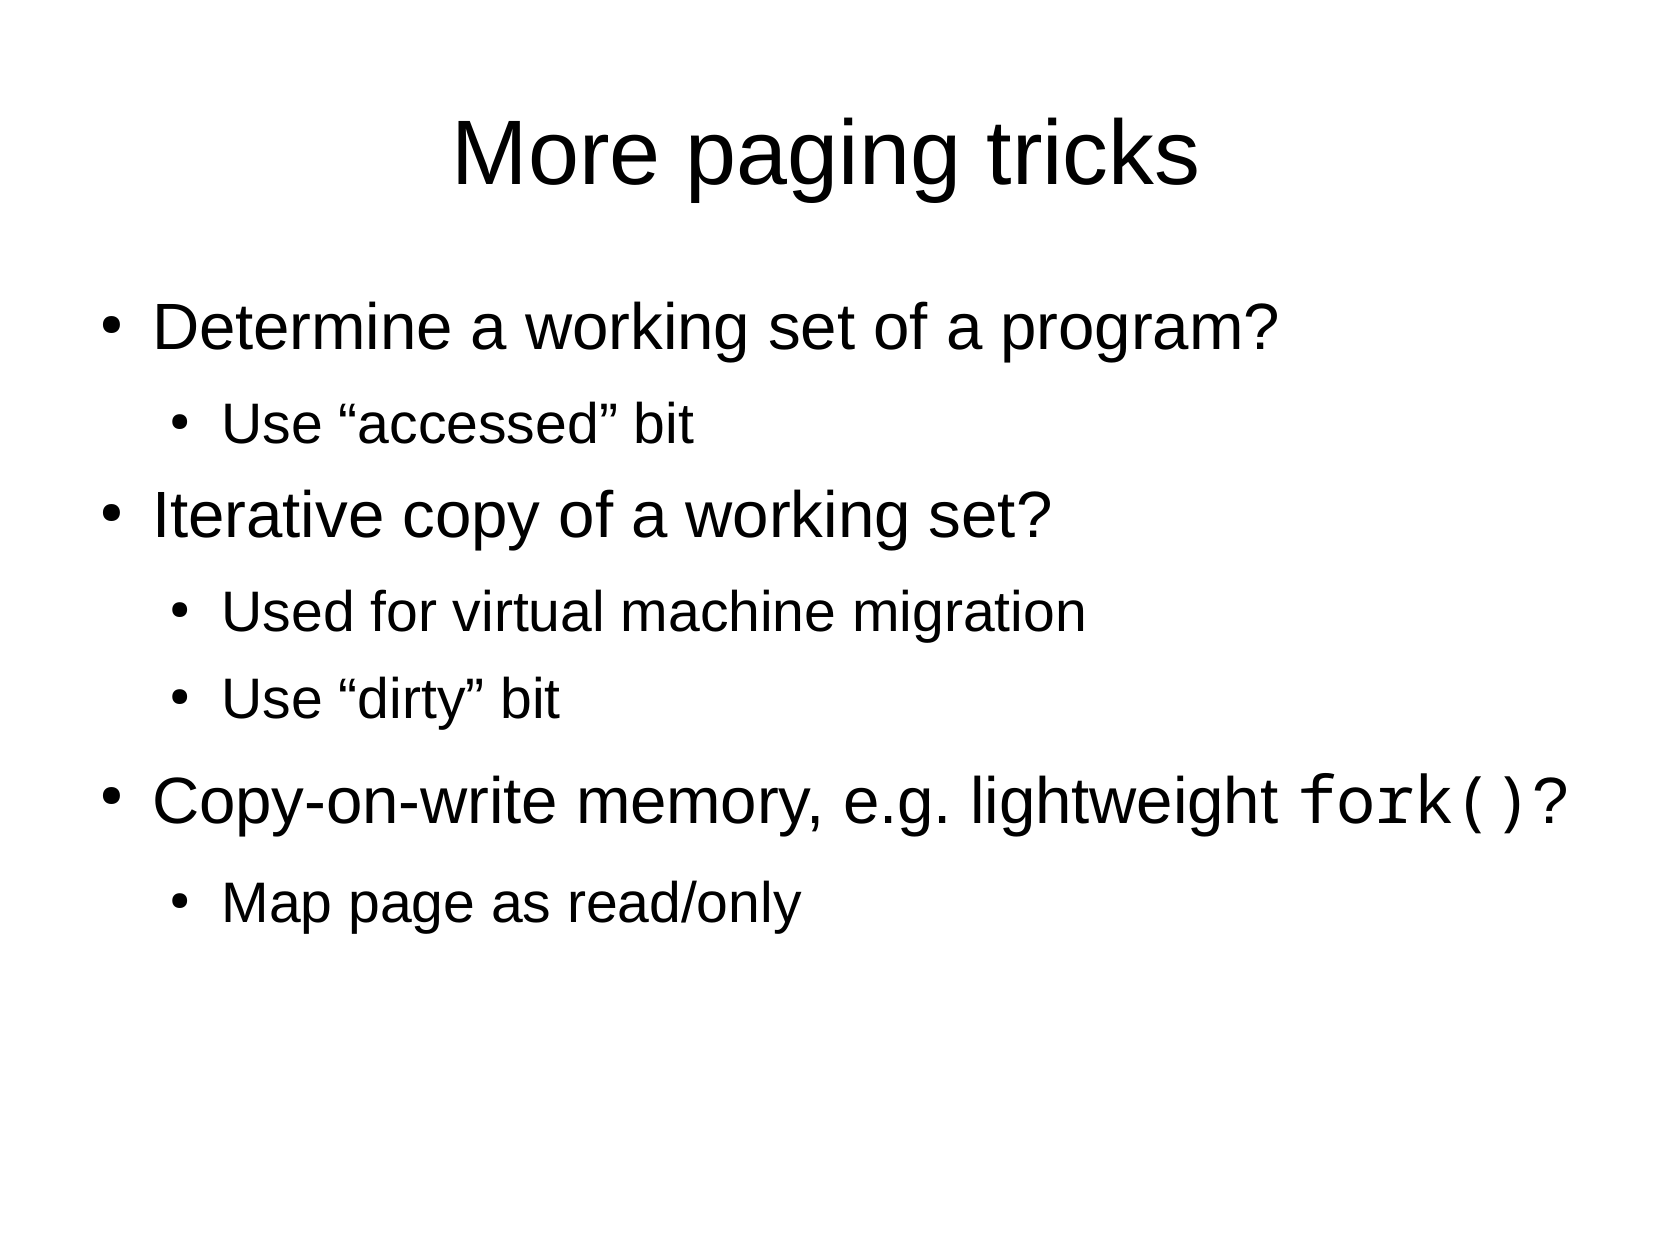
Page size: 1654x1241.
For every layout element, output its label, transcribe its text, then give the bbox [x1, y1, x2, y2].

title More paging tricks [82, 49, 1571, 257]
list Determine a working set of a program? Use “accessed” bit Iterative copy of a working set? Used for virtual machine migration Use “dirty” bit Copy-on-write memory, e.g. lightweight fork()? Map page as read/only [82, 290, 1571, 1010]
